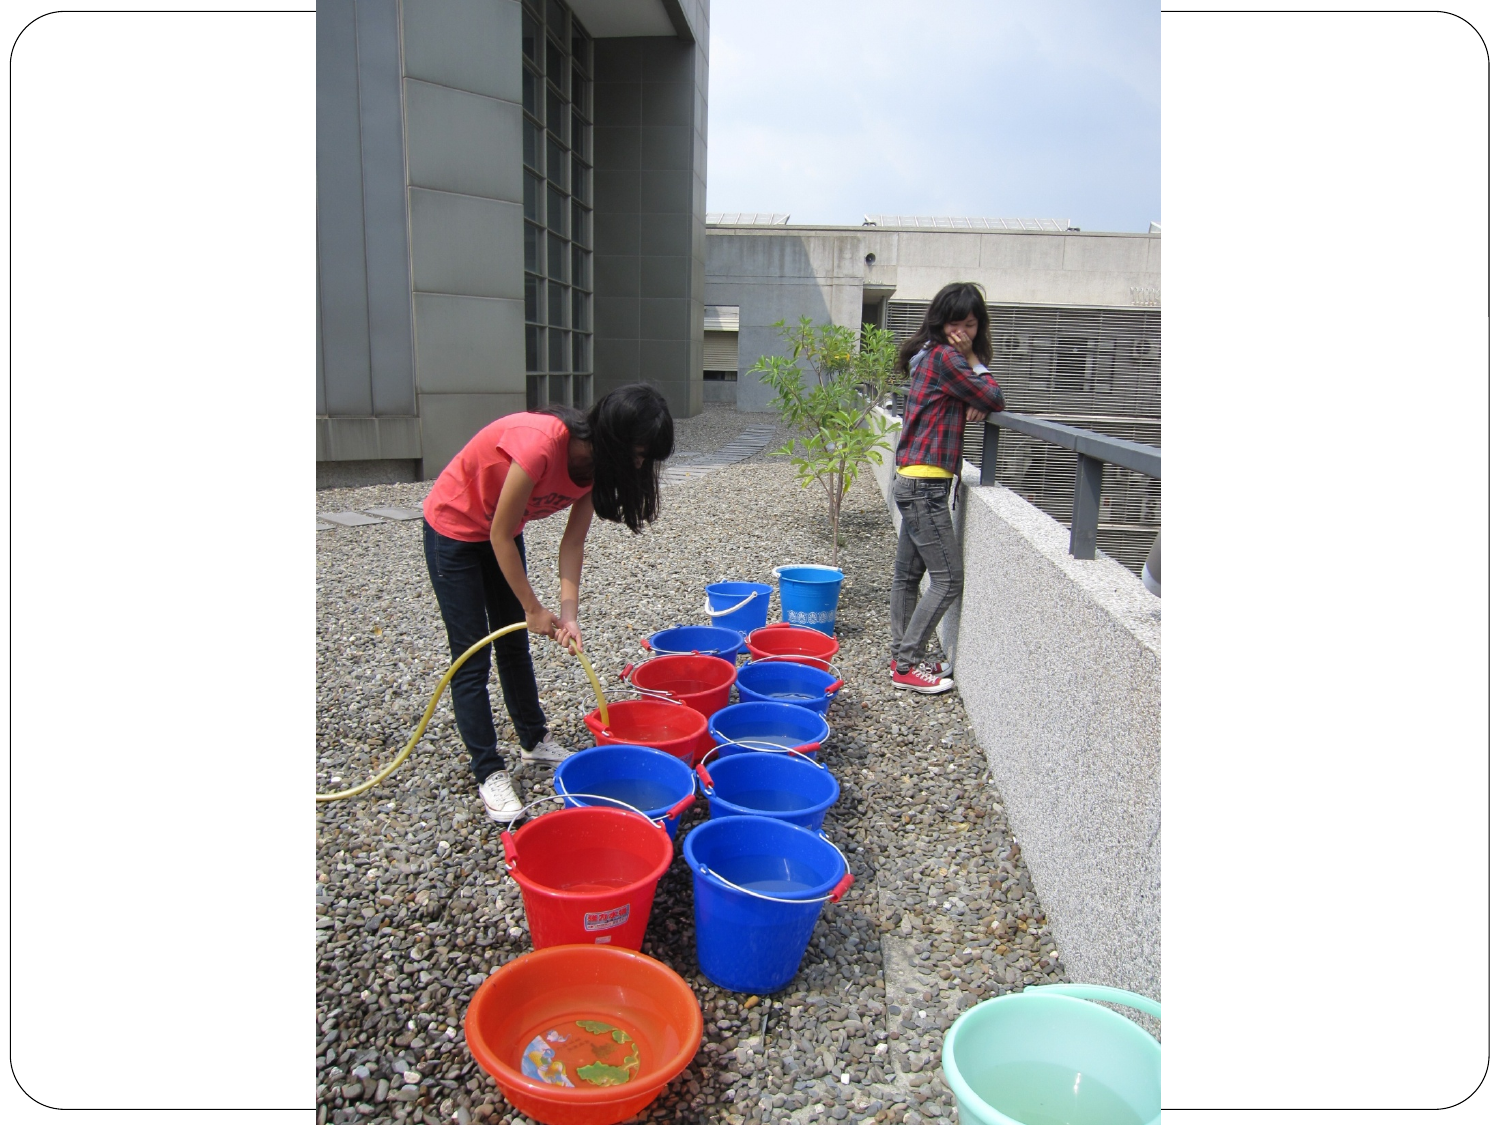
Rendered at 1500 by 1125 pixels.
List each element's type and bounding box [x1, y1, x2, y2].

picture [316, 0, 1161, 1125]
